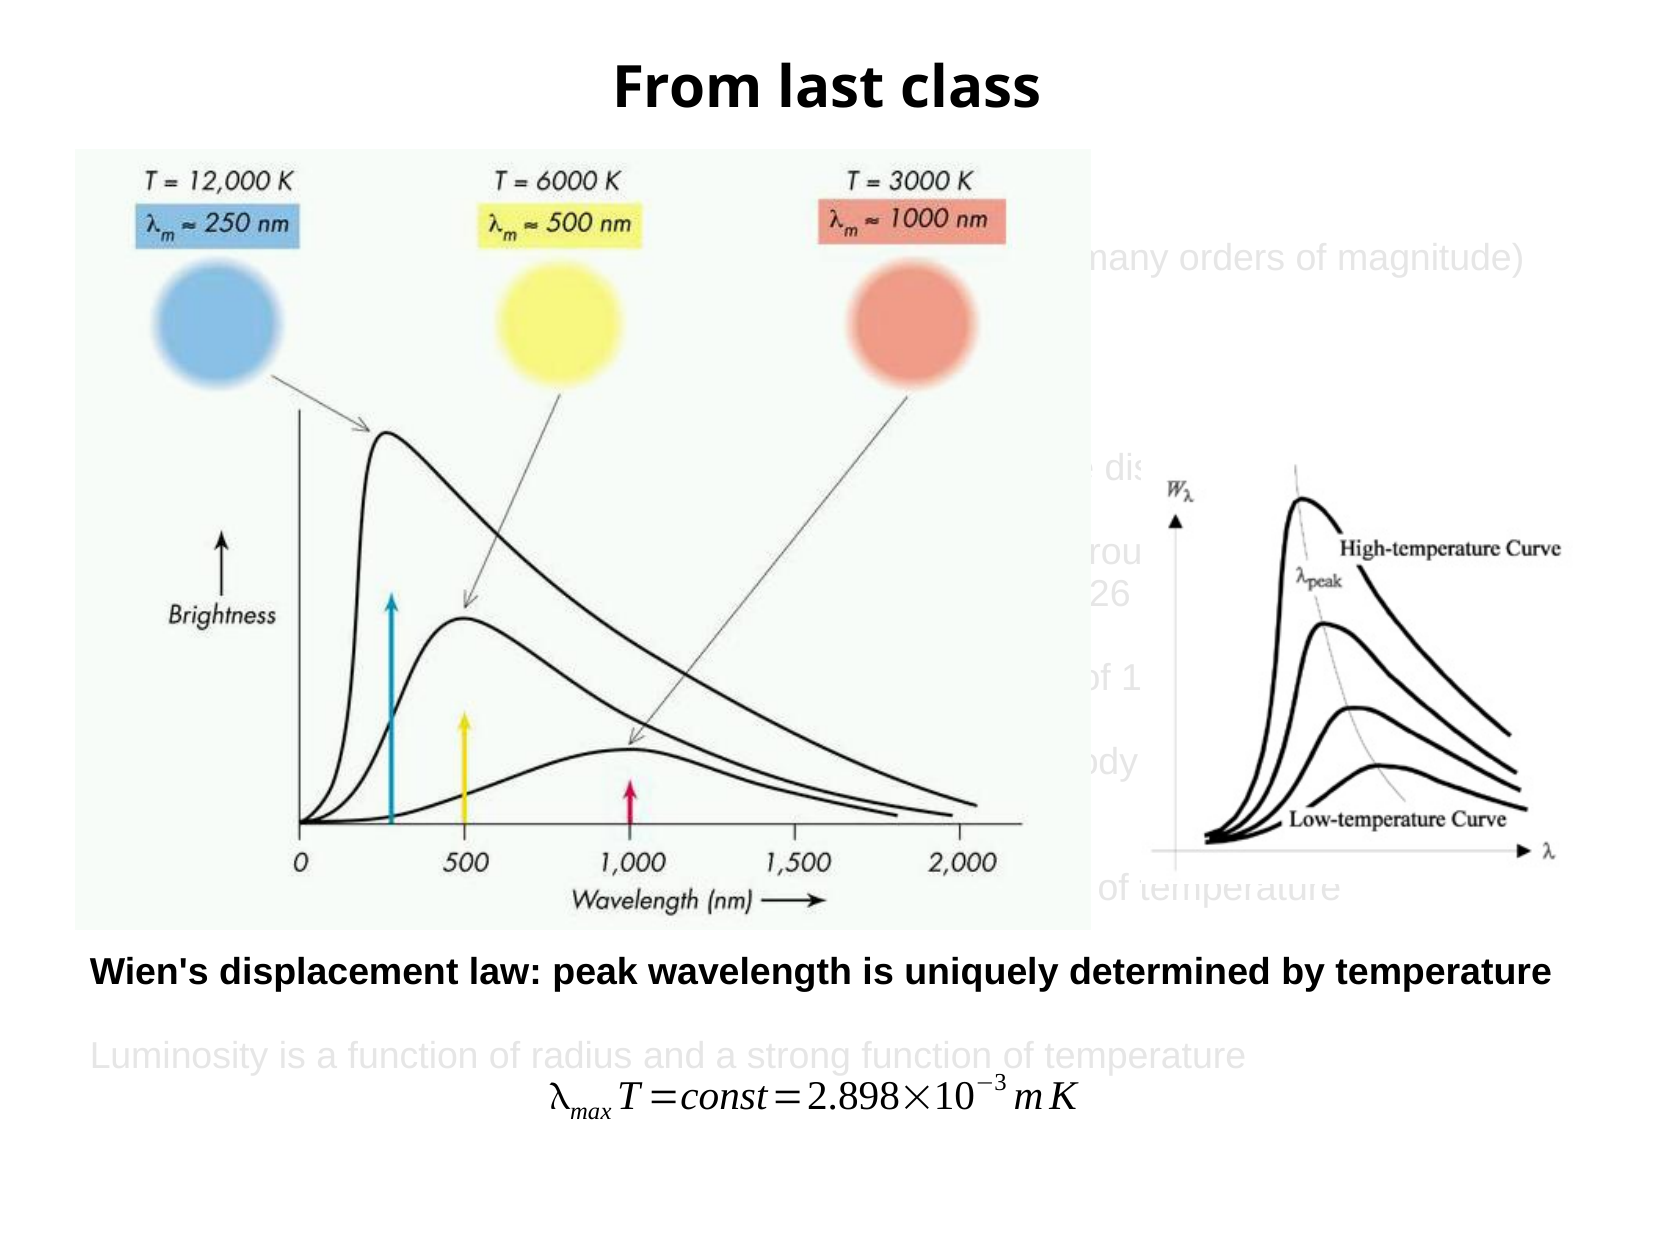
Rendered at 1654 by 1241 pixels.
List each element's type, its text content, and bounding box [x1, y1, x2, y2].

picture [75, 149, 1091, 931]
chart [537, 1068, 1088, 1126]
picture [1141, 450, 1576, 884]
text_box Logarithms convert multiplications into additions Useful when dealing with numbers that span a large range (many orders of magnitude) Magnitude scale: A reverse scale Logarithmic: 5 magnitudes mean a factor 100 in brightness Physical brightness is called Flux, falls with the square of the distance Parallax: apparent movement of a star as the Earth moves around its orbit Parsec: distance where the parallax angle is one arcsec = 3.26 ly Absolute magnitude: Magnitude from the standard distance of 10 parsecs Black body (thermal) radiation: a property of nature, every body with a non-zero temperature emits thermal radiation. Steffan-Boltzmann law: thermal radiation is a strong function of temperature Wien's displacement law: peak wavelength is uniquely determined by temperature Luminosity is a function of radius and a strong function of temperature [75, 187, 1576, 1241]
text_box From last class [0, 37, 1654, 134]
